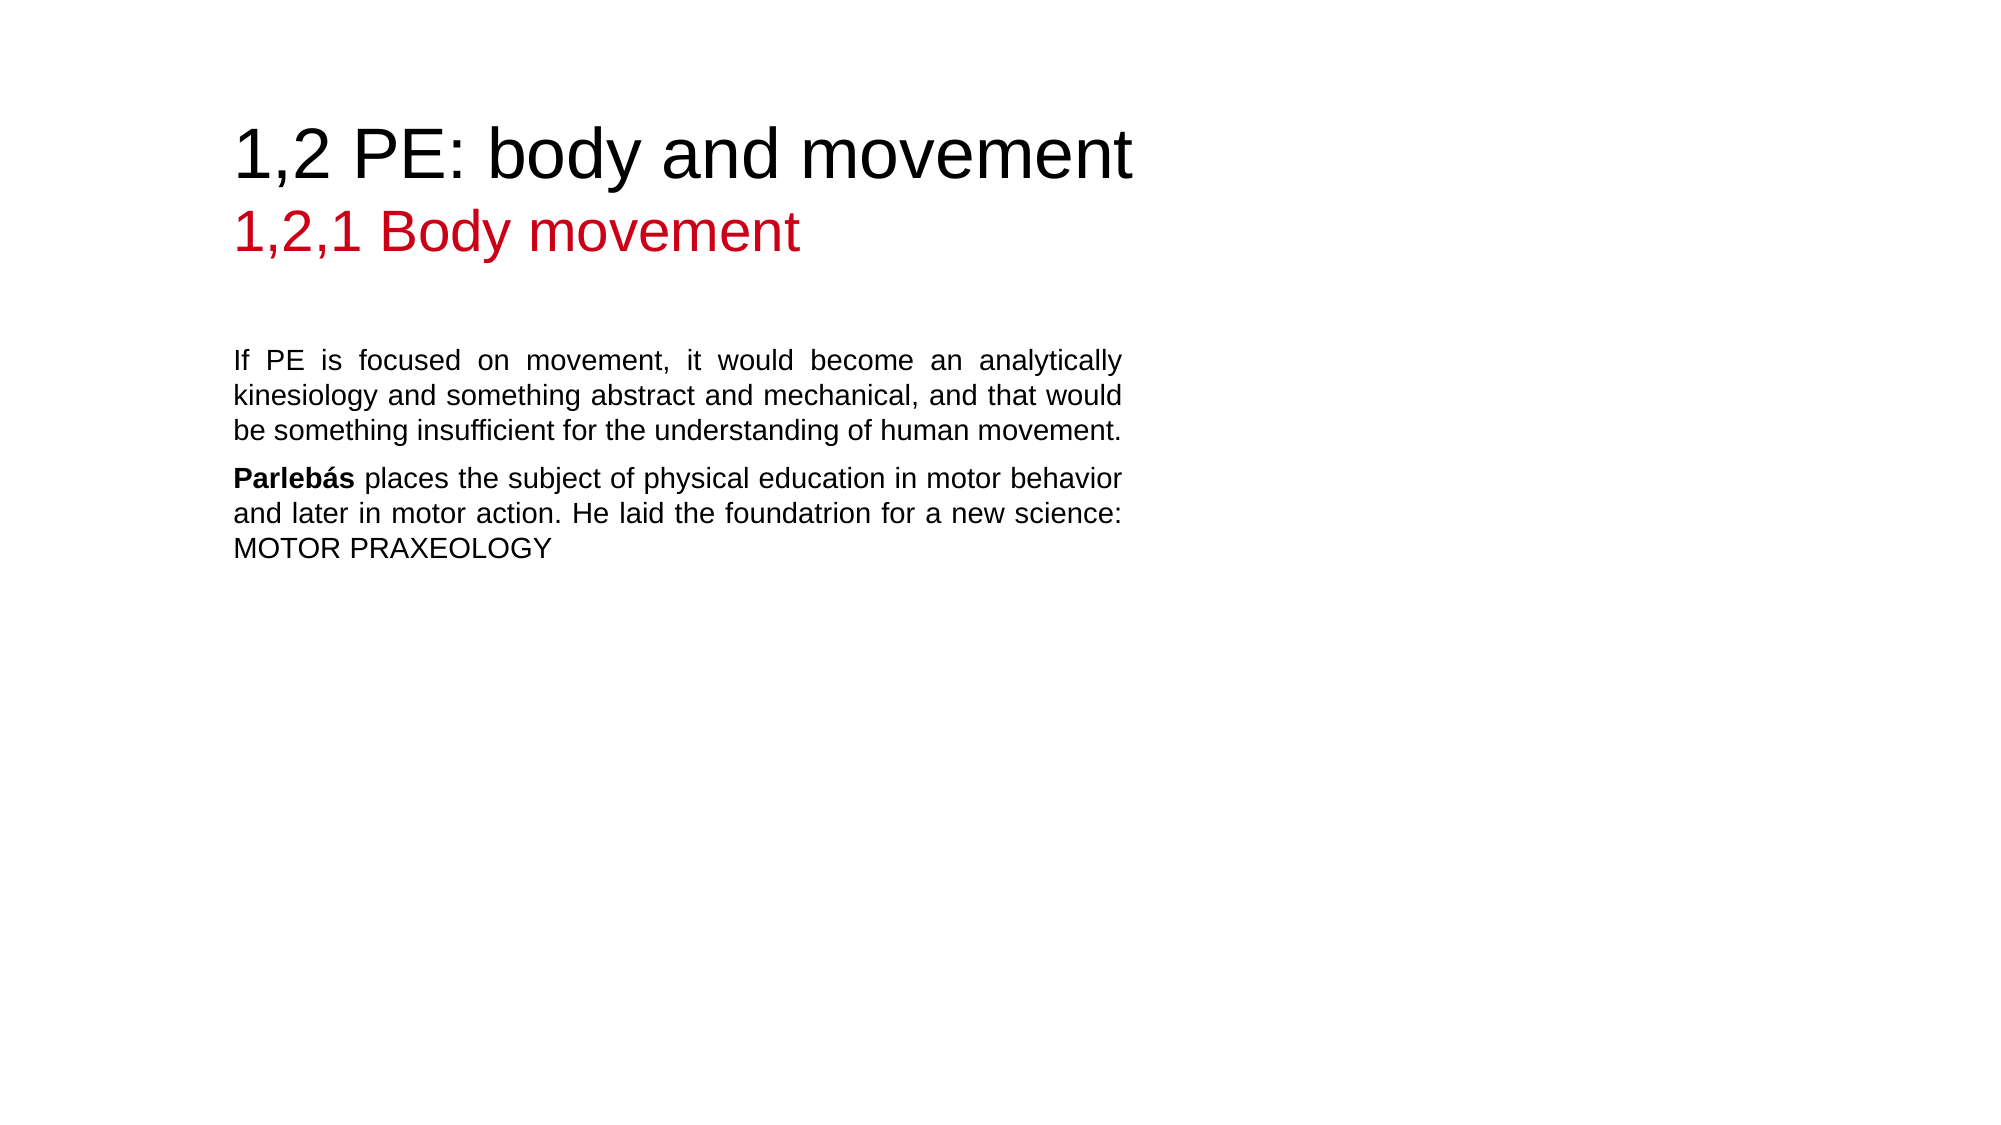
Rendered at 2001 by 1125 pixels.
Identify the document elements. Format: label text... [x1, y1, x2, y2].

list If PE is focused on movement, it would become an analytically kinesiology and something abstract and mechanical, and that would be something insufficient for the understanding of human movement. Parlebás places the subject of physical education in motor behavior and later in motor action. He laid the foundatrion for a new science: MOTOR PRAXEOLOGY [233, 341, 1140, 949]
title 1,2 PE: body and movement [233, 91, 1140, 193]
subtitle 1,2,1 Body movement [233, 193, 1140, 253]
